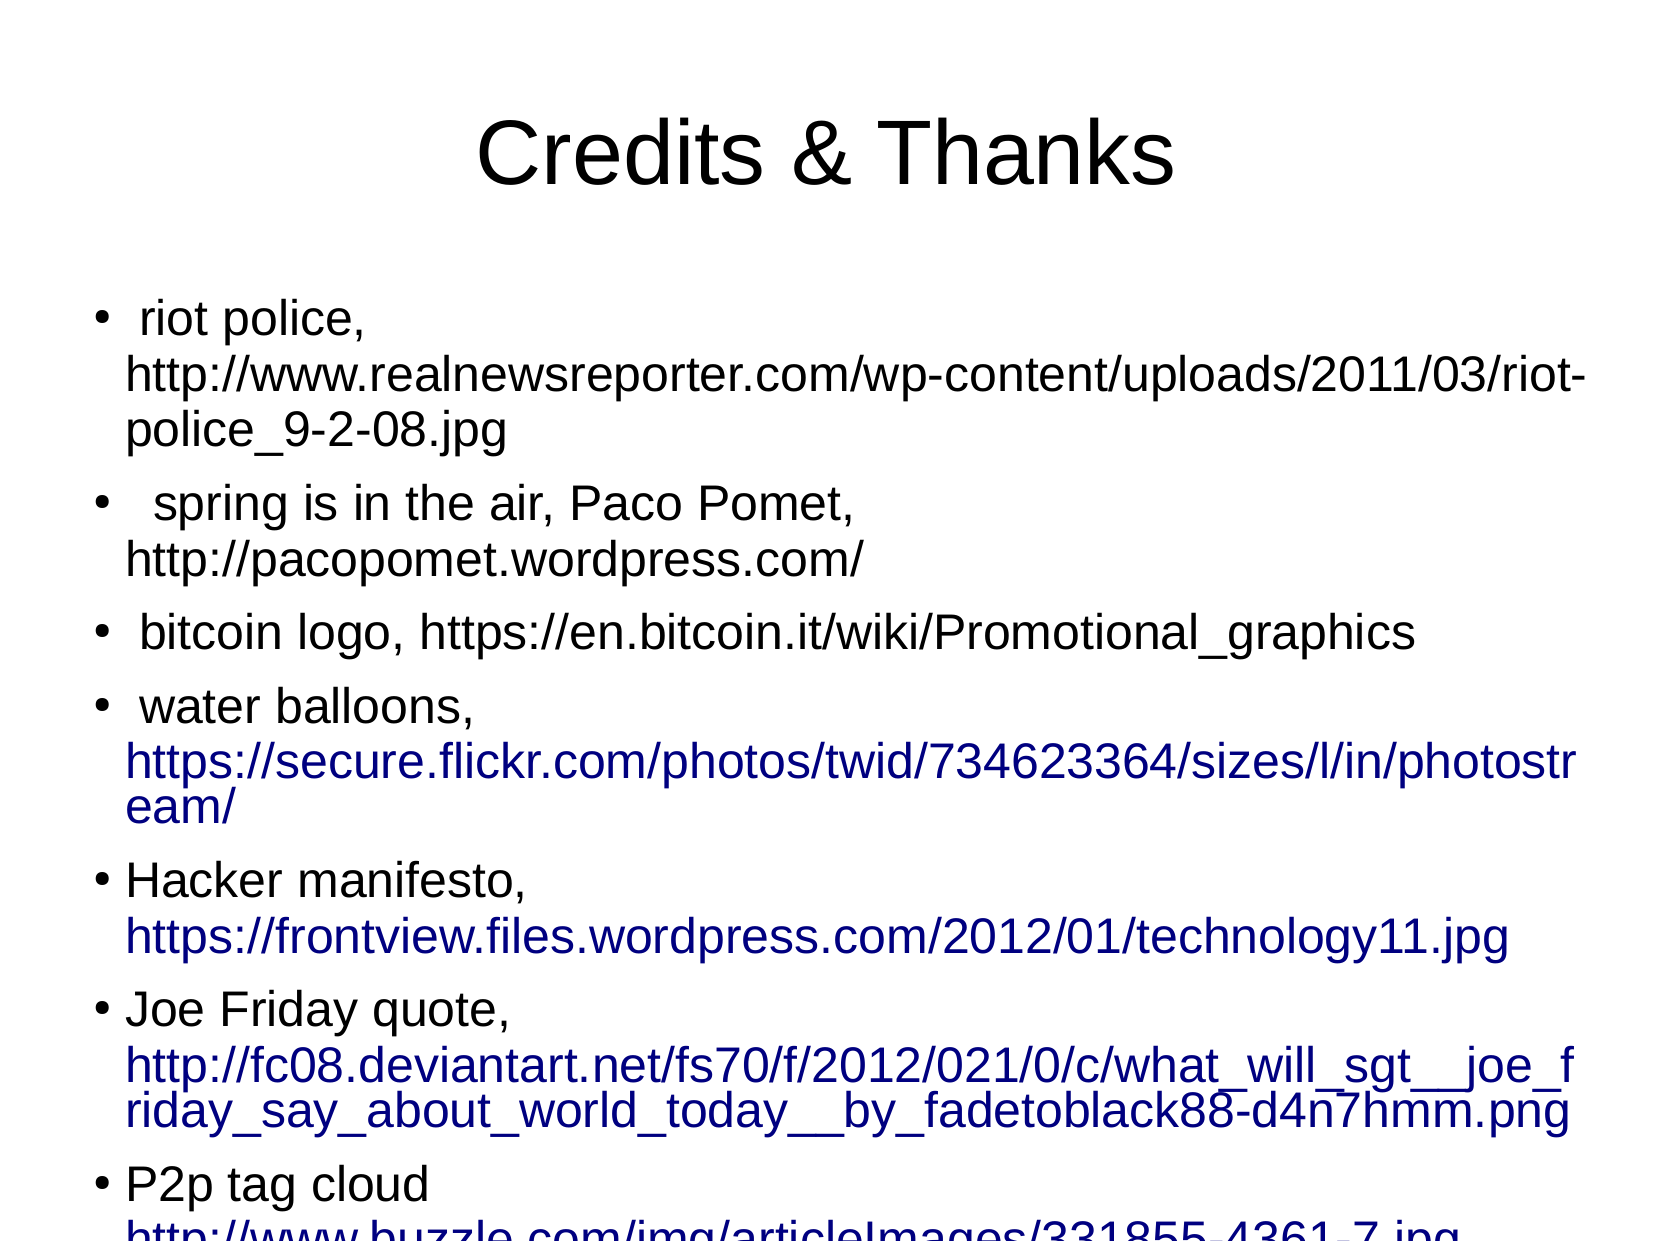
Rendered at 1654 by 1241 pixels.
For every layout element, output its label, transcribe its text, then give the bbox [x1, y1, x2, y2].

title Credits & Thanks [82, 49, 1571, 257]
list riot police, http://www.realnewsreporter.com/wp-content/uploads/2011/03/riot-police_9-2-08.jpg spring is in the air, Paco Pomet, http://pacopomet.wordpress.com/ bitcoin logo, https://en.bitcoin.it/wiki/Promotional_graphics water balloons, https://secure.flickr.com/photos/twid/734623364/sizes/l/in/photostream/ Hacker manifesto, https://frontview.files.wordpress.com/2012/01/technology11.jpg Joe Friday quote, http://fc08.deviantart.net/fs70/f/2012/021/0/c/what_will_sgt__joe_friday_say_about_world_today__by_fadetoblack88-d4n7hmm.png P2p tag cloud http://www.buzzle.com/img/articleImages/331855-4361-7.jpg [82, 290, 1591, 1186]
